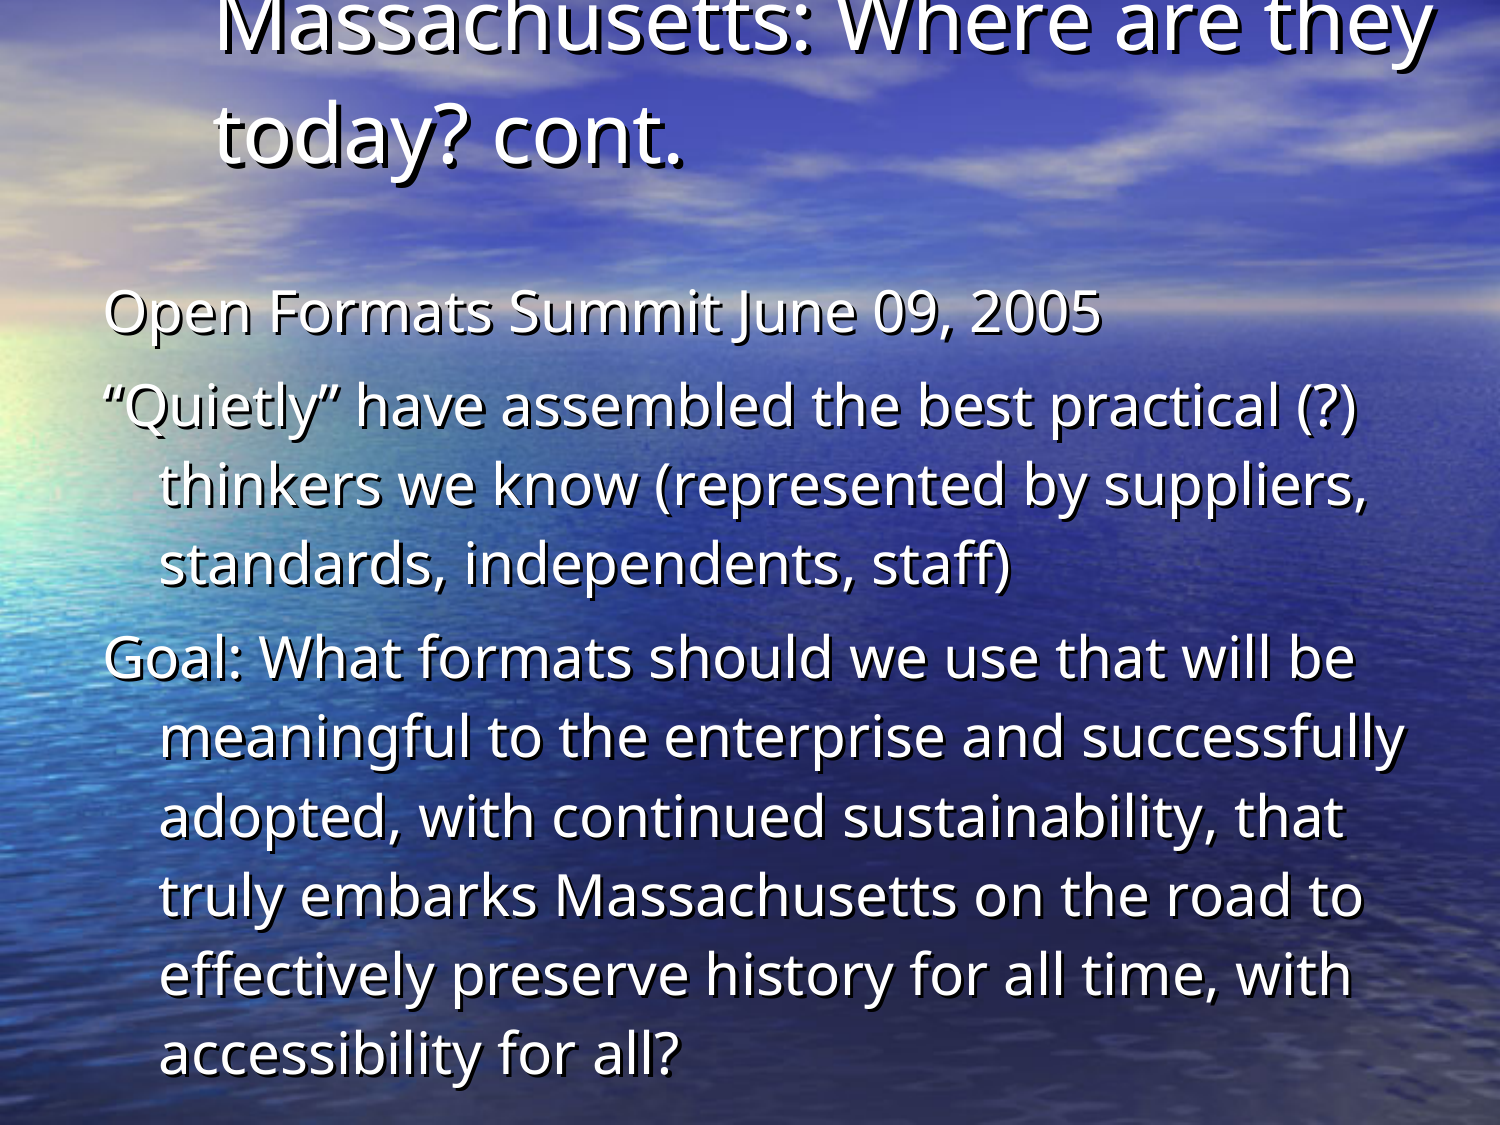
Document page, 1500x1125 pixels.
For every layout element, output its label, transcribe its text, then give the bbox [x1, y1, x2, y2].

list Open Formats Summit June 09, 2005 “Quietly” have assembled the best practical (?) thinkers we know (represented by suppliers, standards, independents, staff) Goal: What formats should we use that will be meaningful to the enterprise and successfully adopted, with continued sustainability, that truly embarks Massachusetts on the road to effectively preserve history for all time, with accessibility for all? [87, 262, 1450, 1007]
picture [0, 0, 1500, 1125]
title Massachusetts: Where are they today? cont. [197, 0, 1500, 196]
